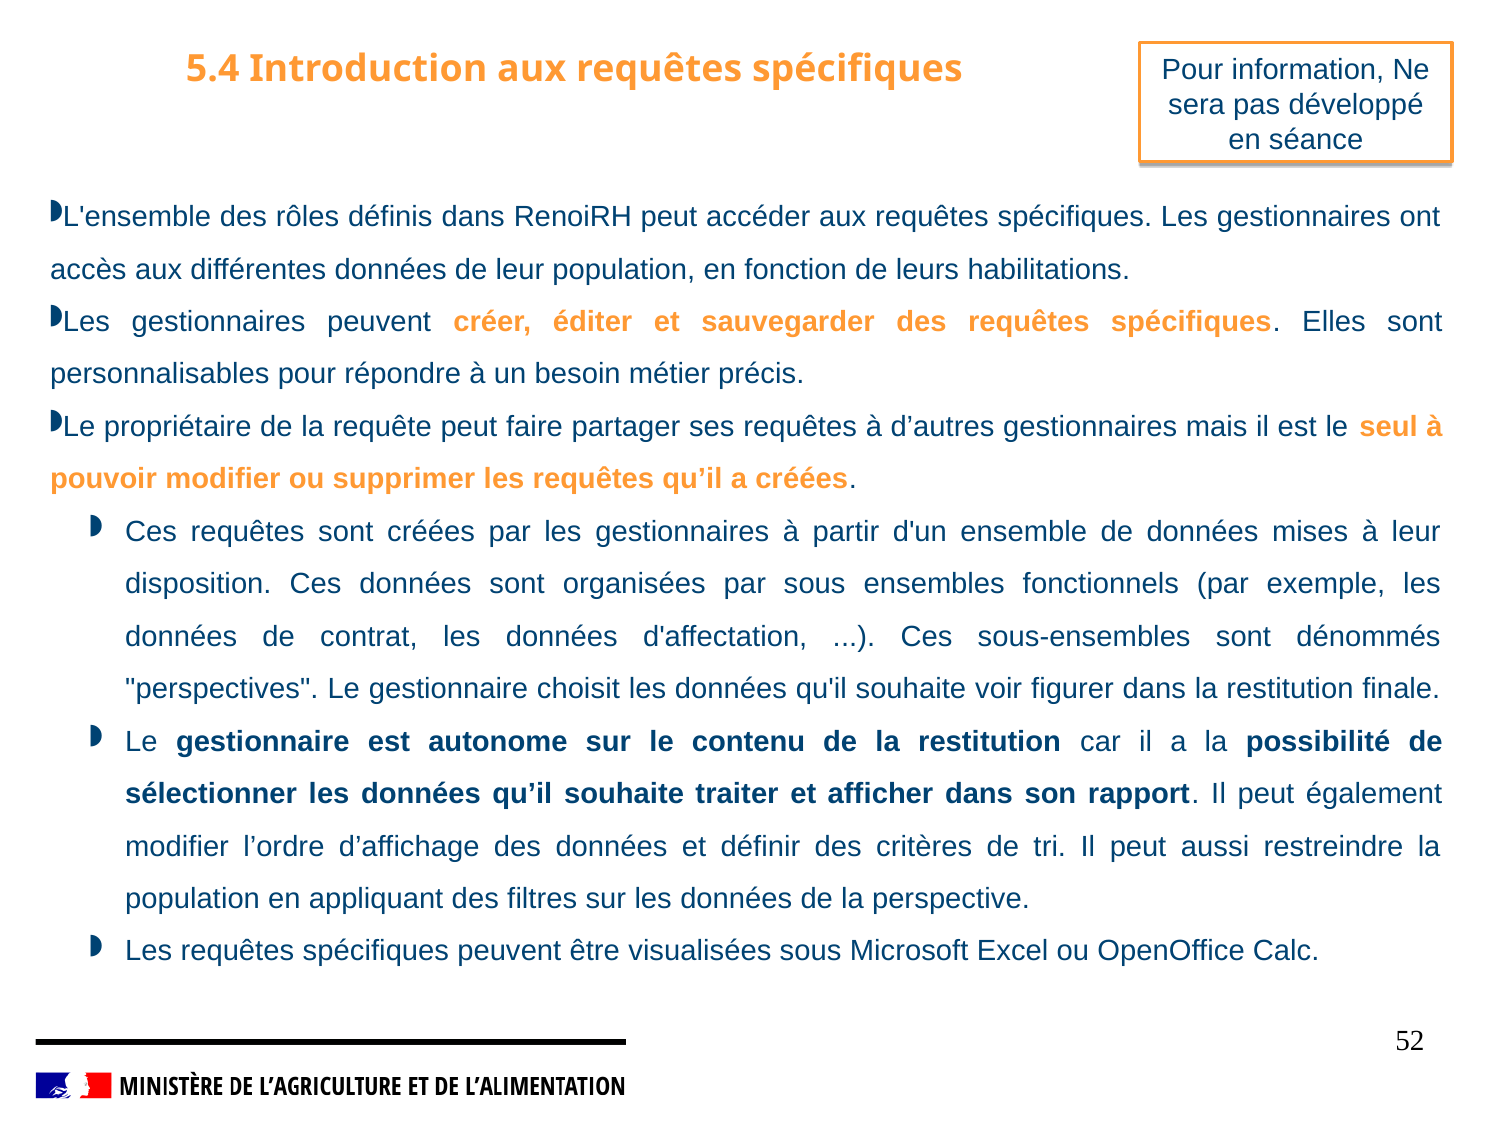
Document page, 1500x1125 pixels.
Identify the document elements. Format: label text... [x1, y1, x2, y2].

text_box Pour information, Ne sera pas développé en séance [1139, 42, 1452, 162]
text_box L'ensemble des rôles définis dans RenoiRH peut accéder aux requêtes spécifiques. Les gestionnaires ont accès aux différentes données de leur population, en fonction de leurs habilitations. Les gestionnaires peuvent créer, éditer et sauvegarder des requêtes spécifiques. Elles sont personnalisables pour répondre à un besoin métier précis. Le propriétaire de la requête peut faire partager ses requêtes à d’autres gestionnaires mais il est le seul à pouvoir modifier ou supprimer les requêtes qu’il a créées. Ces requêtes sont créées par les gestionnaires à partir d'un ensemble de données mises à leur disposition. Ces données sont organisées par sous ensembles fonctionnels (par exemple, les données de contrat, les données d'affectation, ...). Ces sous-ensembles sont dénommés "perspectives". Le gestionnaire choisit les données qu'il souhaite voir figurer dans la restitution finale. Le gestionnaire est autonome sur le contenu de la restitution car il a la possibilité de sélectionner les données qu’il souhaite traiter et afficher dans son rapport. Il peut également modifier l’ordre d’affichage des données et définir des critères de tri. Il peut aussi restreindre la population en appliquant des filtres sur les données de la perspective. Les requêtes spécifiques peuvent être visualisées sous Microsoft Excel ou OpenOffice Calc. [35, 172, 1458, 1029]
picture [35, 1039, 626, 1099]
text_box 5.4 Introduction aux requêtes spécifiques [171, 36, 1458, 142]
